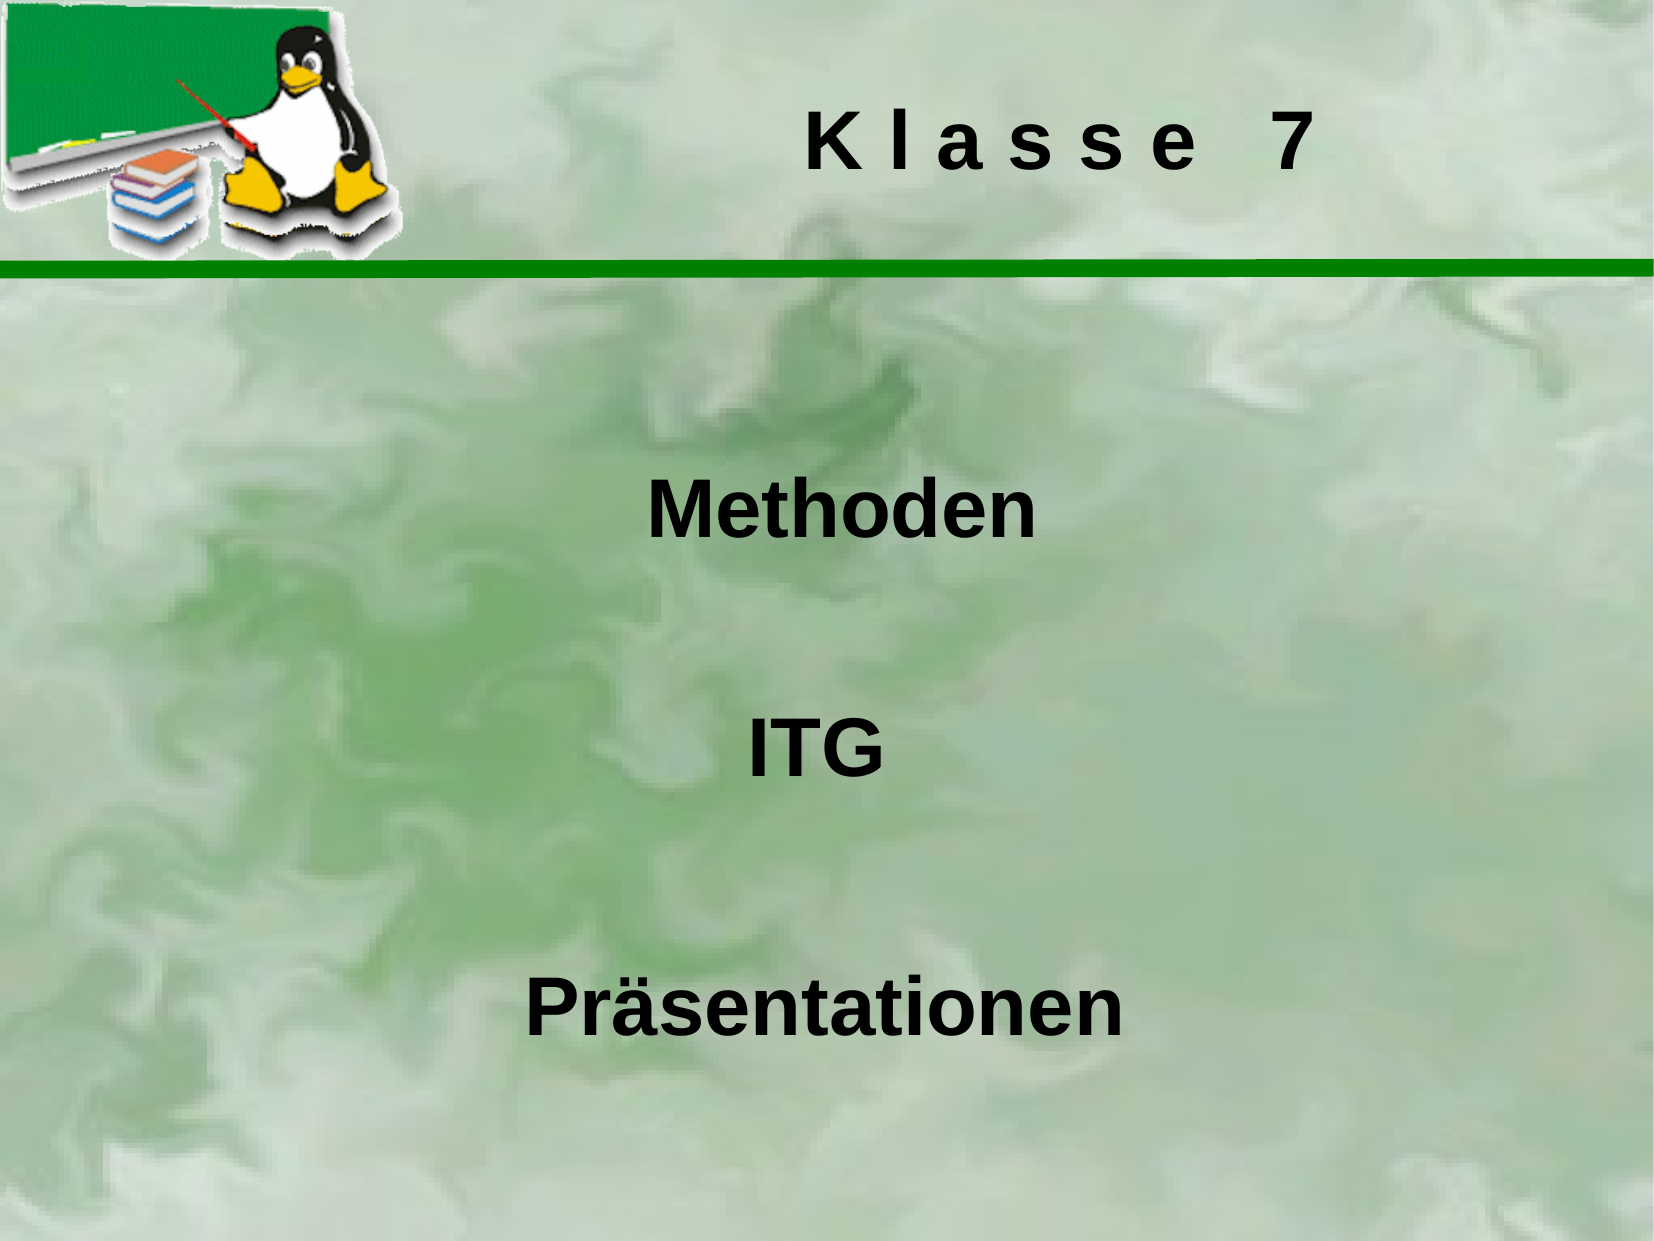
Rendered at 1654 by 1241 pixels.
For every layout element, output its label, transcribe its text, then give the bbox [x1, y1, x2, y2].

subtitle Methoden [80, 444, 1569, 574]
text_box Präsentationen [80, 941, 1569, 1072]
picture [0, 0, 1654, 260]
picture [0, 277, 1654, 1241]
text_box ITG [72, 682, 1561, 813]
title Klasse 7 [548, 37, 1571, 245]
